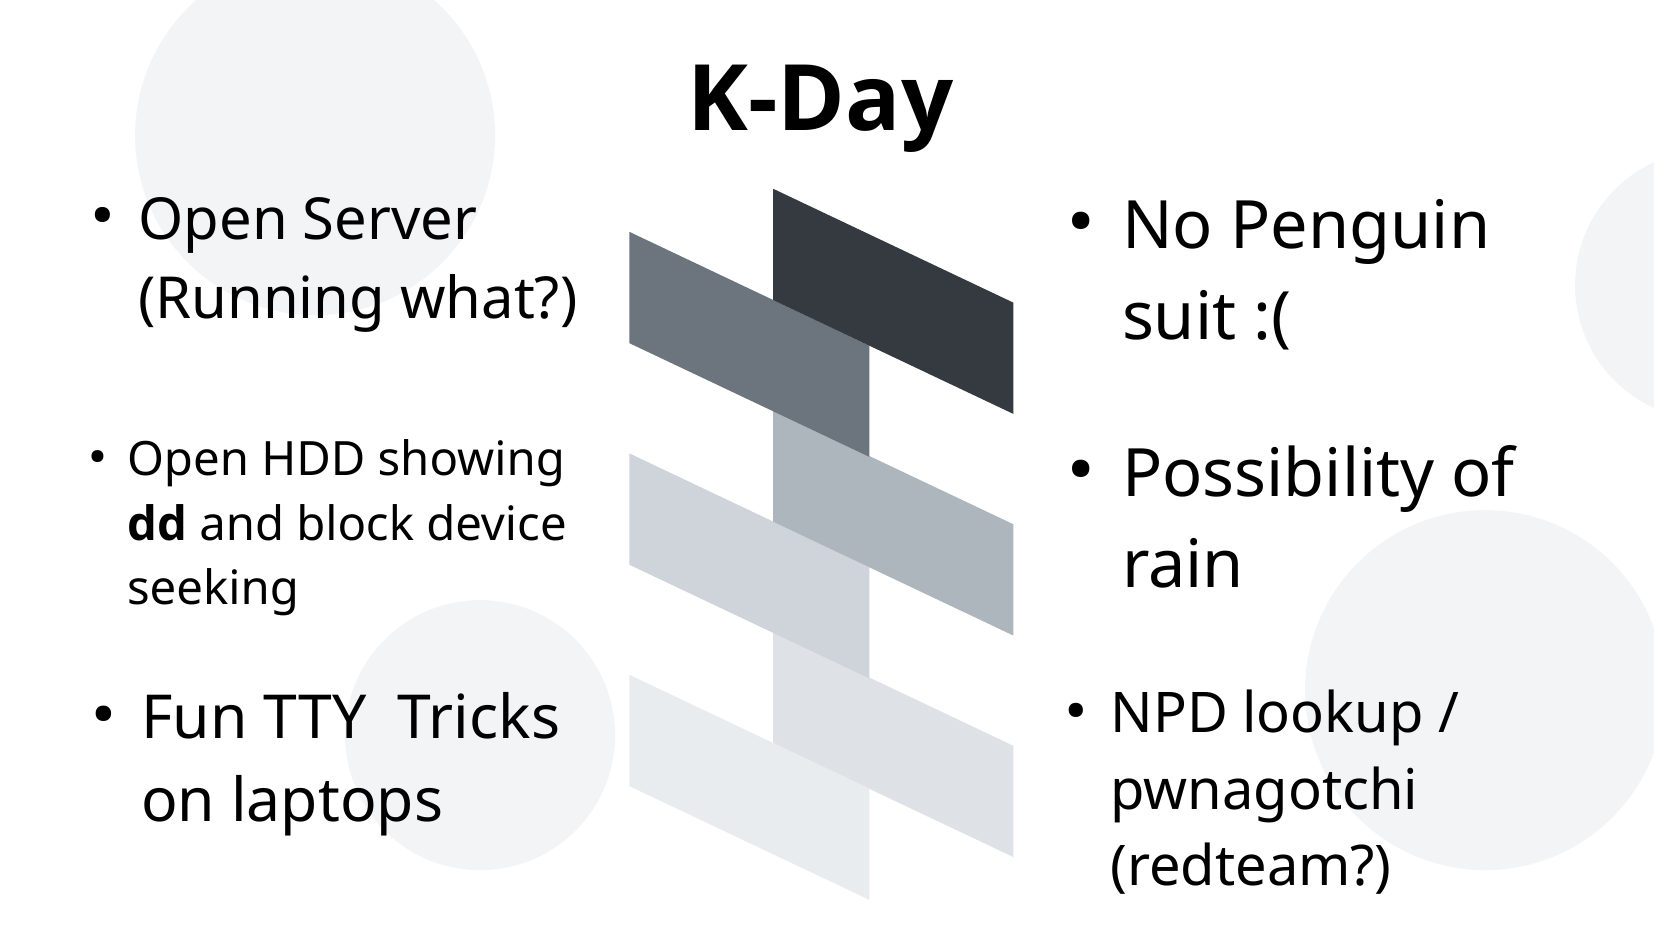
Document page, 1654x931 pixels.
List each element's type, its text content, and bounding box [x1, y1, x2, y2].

list Open Server (Running what?) [76, 177, 591, 408]
list NPD lookup / pwnagotchi (redteam?) [1051, 673, 1565, 904]
list No Penguin suit :( [1051, 177, 1565, 408]
list Open HDD showing dd and block device seeking [76, 425, 591, 656]
list Fun TTY Tricks on laptops [76, 673, 591, 904]
title K-Day [76, 17, 1565, 173]
list Possibility of rain [1051, 425, 1565, 656]
